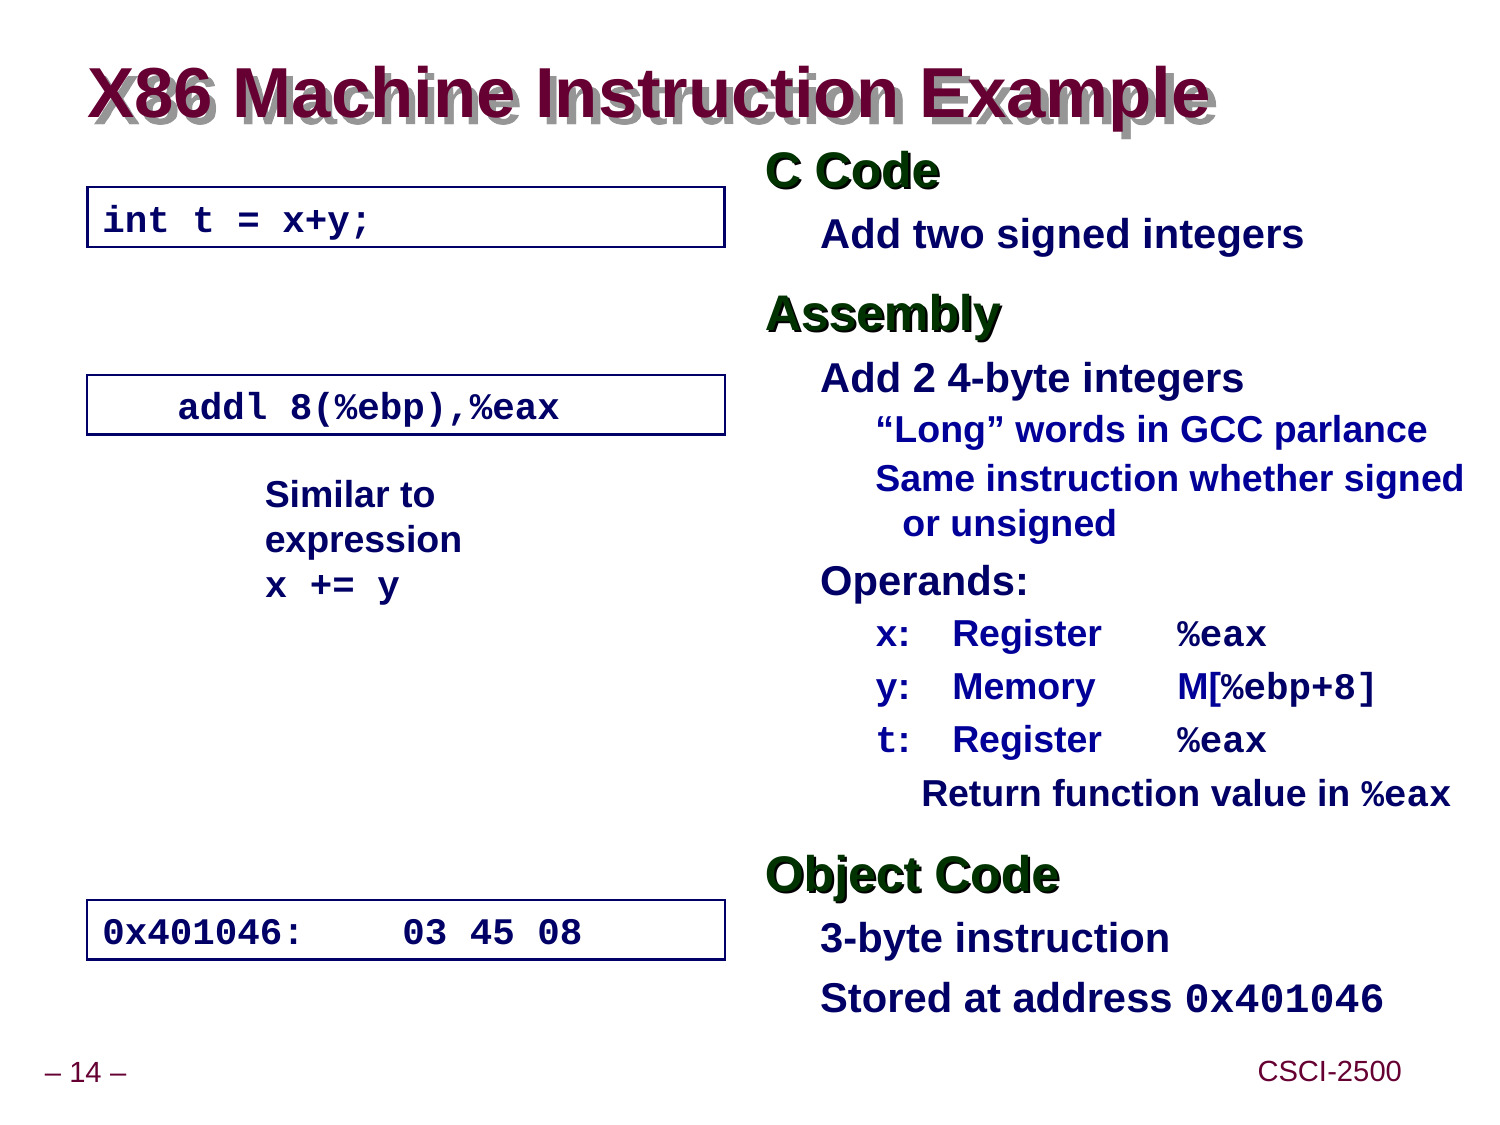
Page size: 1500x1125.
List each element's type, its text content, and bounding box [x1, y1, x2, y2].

list C Code Add two signed integers Assembly Add 2 4-byte integers “Long” words in GCC parlance Same instruction whether signed or unsigned Operands: x: Register %eax y: Memory M[%ebp+8] t: Register %eax Return function value in %eax Object Code 3-byte instruction Stored at address 0x401046 [750, 137, 1500, 1125]
text_box Similar to expression x += y [249, 462, 501, 613]
text_box int t = x+y; [87, 187, 725, 248]
title X86 Machine Instruction Example [87, 50, 1280, 145]
text_box 0x401046: 03 45 08 [87, 899, 725, 960]
text_box addl 8(%ebp),%eax [87, 374, 725, 435]
